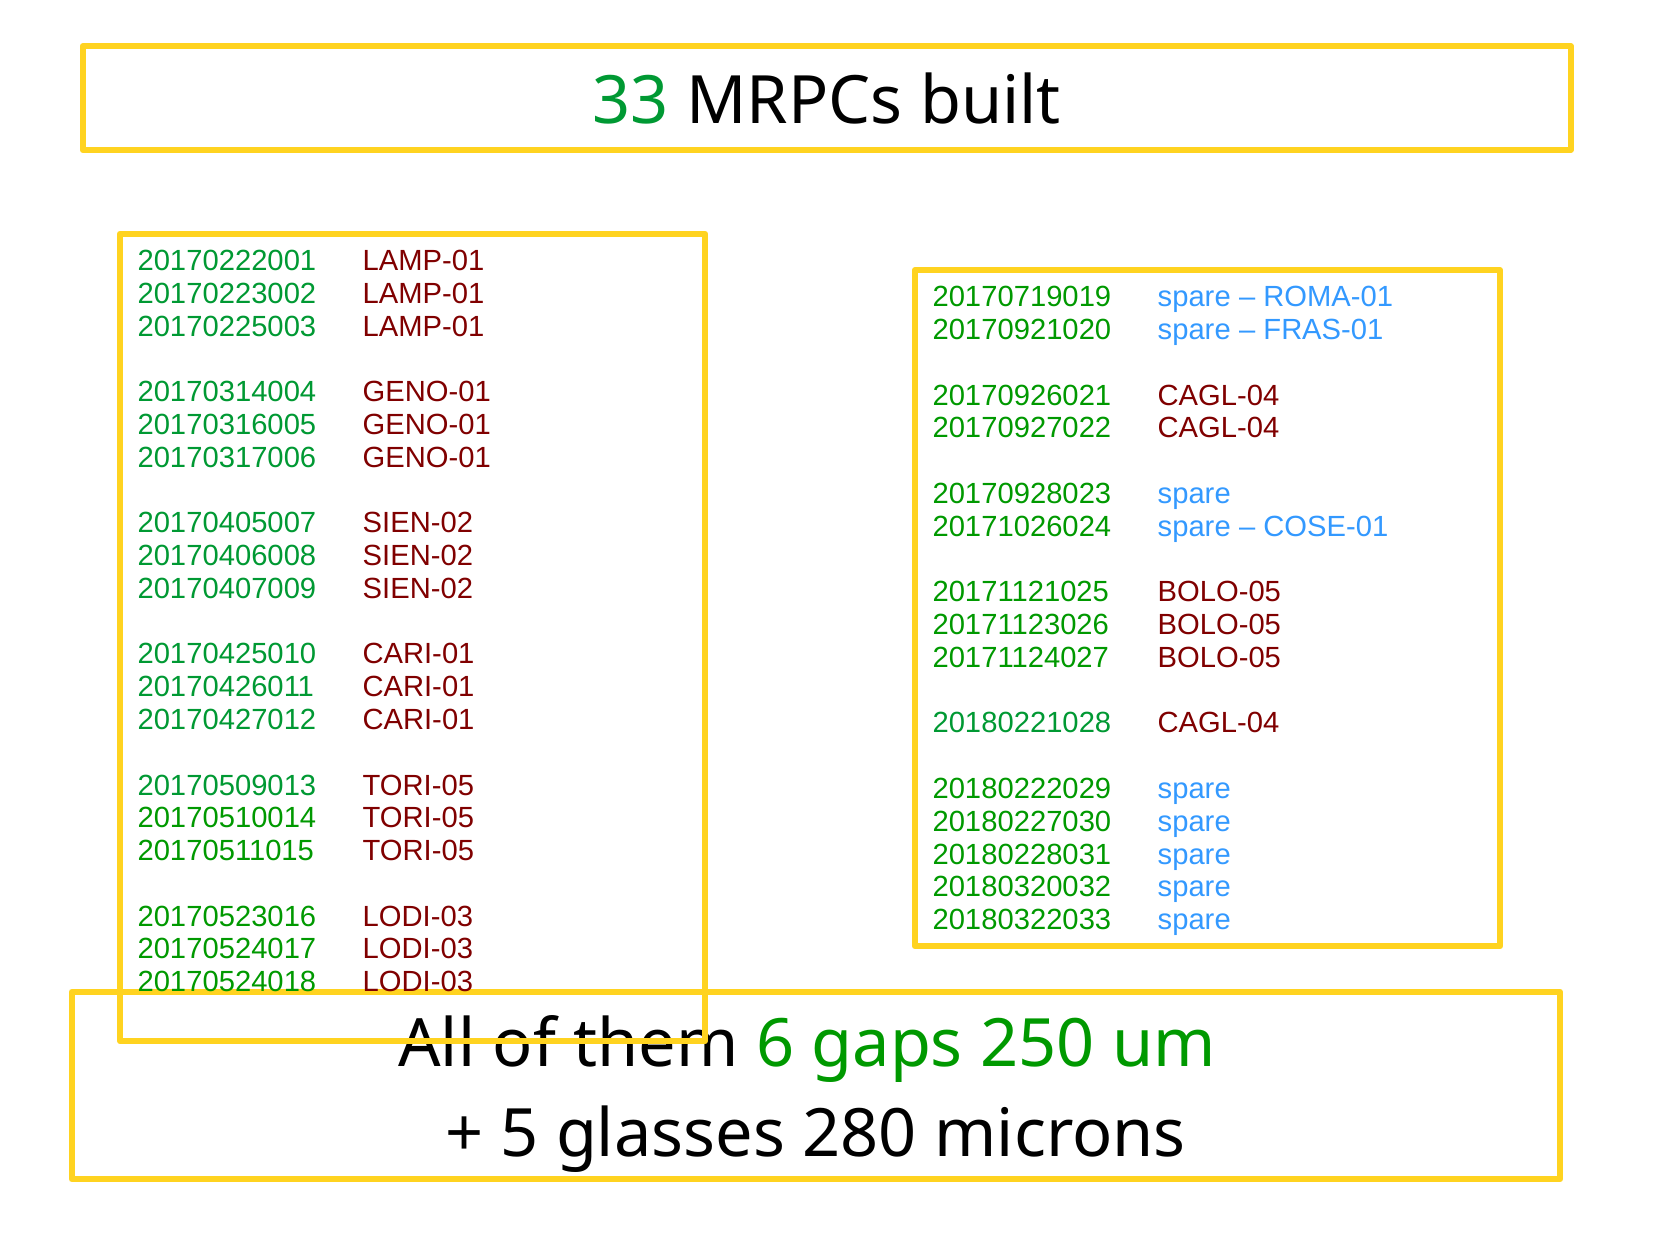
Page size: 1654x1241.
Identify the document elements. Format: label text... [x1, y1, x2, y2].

text_box All of them 6 gaps 250 um + 5 glasses 280 microns [123, 999, 702, 1038]
text_box All of them 6 gaps 250 um + 5 glasses 280 microns [71, 999, 1561, 1172]
text_box 20170719019 spare – ROMA-01 20170921020 spare – FRAS-01 20170926021 CAGL-04 20170927022 CAGL-04 20170928023 spare 20171026024 spare – COSE-01 20171121025 BOLO-05 20171123026 BOLO-05 20171124027 BOLO-05 20180221028 CAGL-04 20180222029 spare 20180227030 spare 20180228031 spare 20180320032 spare 20180322033 spare [915, 270, 1501, 871]
subtitle 33 MRPCs built [82, 46, 1571, 151]
text_box 20170222001 LAMP-01 20170223002 LAMP-01 20170225003 LAMP-01 20170314004 GENO-01 20170316005 GENO-01 20170317006 GENO-01 20170405007 SIEN-02 20170406008 SIEN-02 20170407009 SIEN-02 20170425010 CARI-01 20170426011 CARI-01 20170427012 CARI-01 20170509013 TORI-05 20170510014 TORI-05 20170511015 TORI-05 20170523016 LODI-03 20170524017 LODI-03 20170524018 LODI-03 [120, 233, 706, 916]
